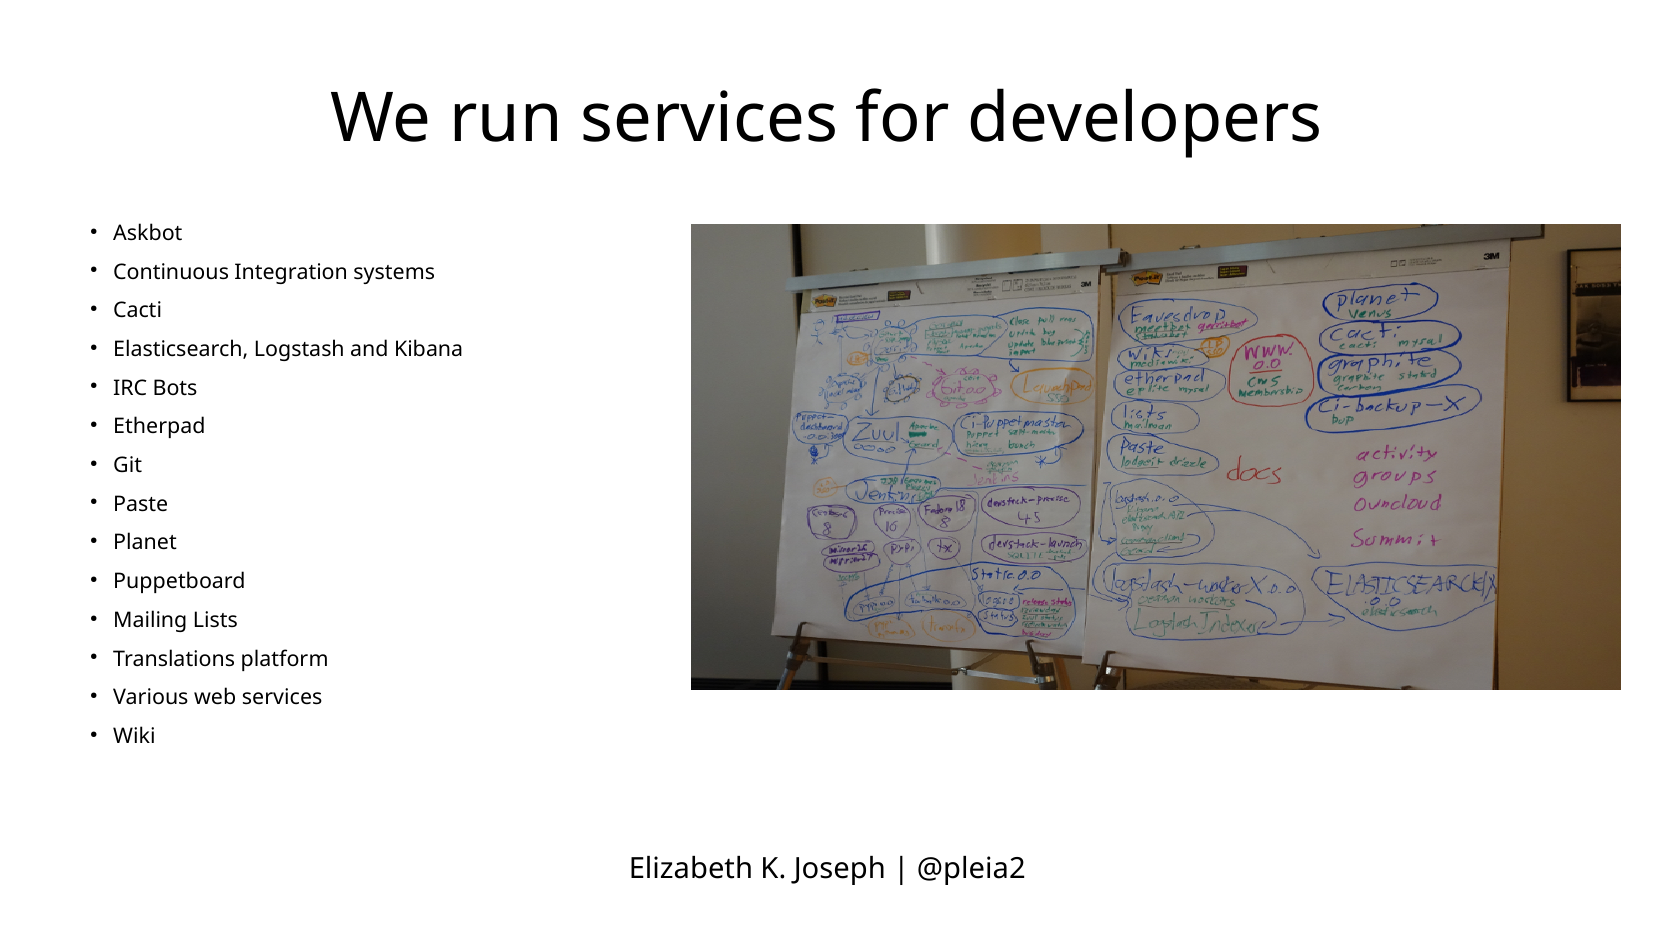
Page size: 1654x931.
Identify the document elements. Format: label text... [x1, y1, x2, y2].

list Askbot Continuous Integration systems Cacti Elasticsearch, Logstash and Kibana IRC Bots Etherpad Git Paste Planet Puppetboard Mailing Lists Translations platform Various web services Wiki [82, 217, 1571, 758]
title We run services for developers [82, 37, 1571, 193]
picture [691, 224, 1621, 690]
